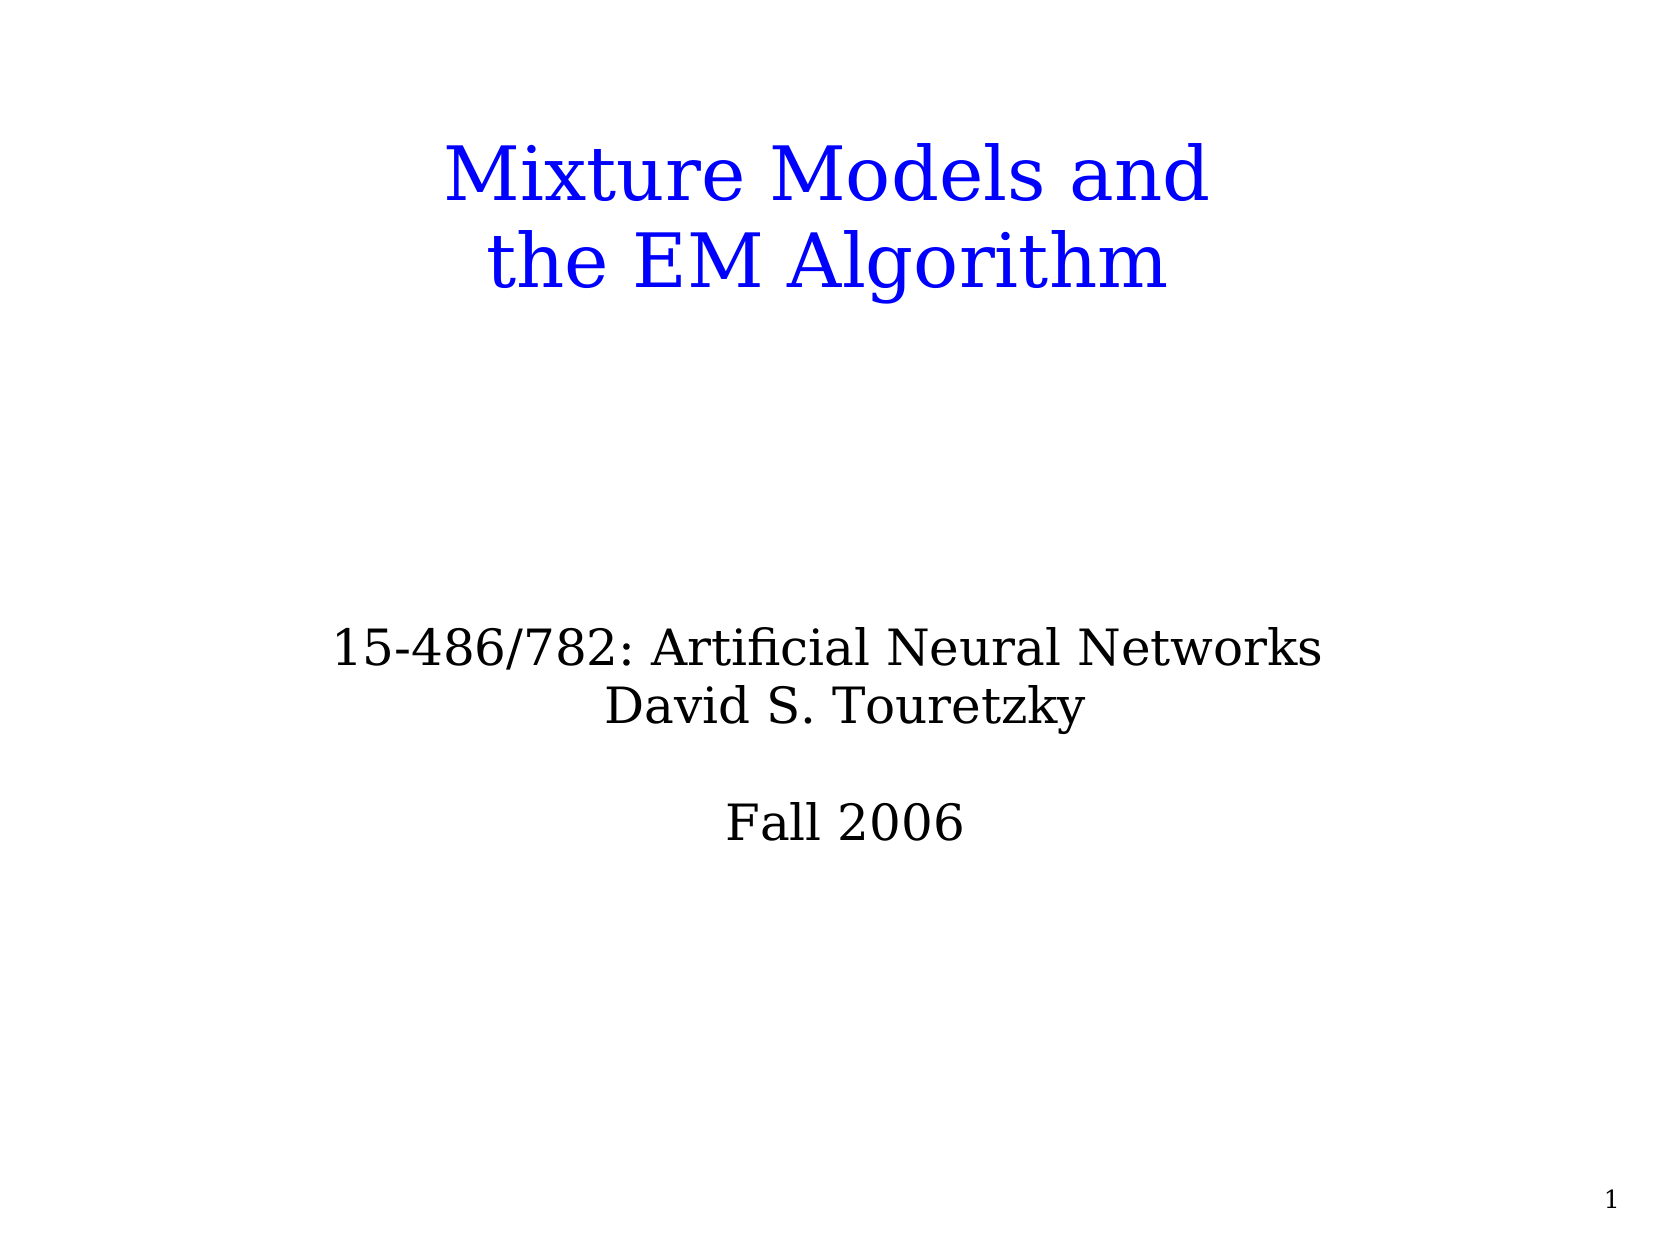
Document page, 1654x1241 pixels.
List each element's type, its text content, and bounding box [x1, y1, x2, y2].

title Mixture Models and the EM Algorithm [121, 26, 1534, 344]
chart [111, 342, 1522, 1122]
subtitle 15-486/782: Artificial Neural Networks David S. Touretzky Fall 2006 [121, 344, 1534, 1127]
